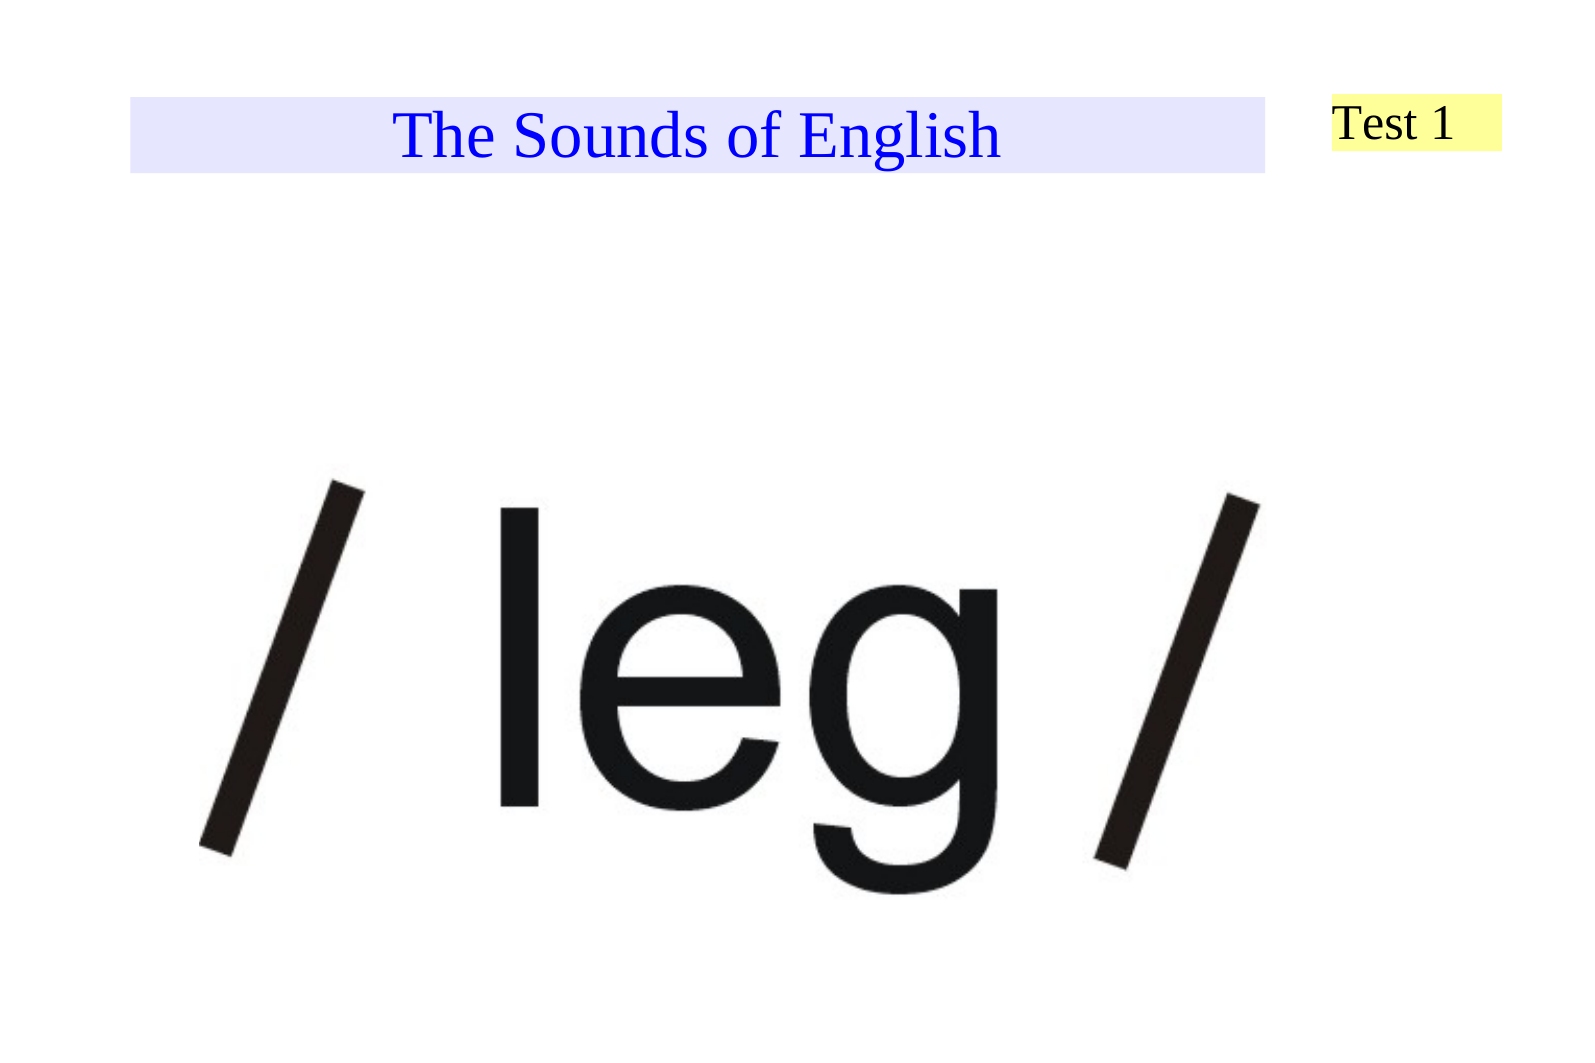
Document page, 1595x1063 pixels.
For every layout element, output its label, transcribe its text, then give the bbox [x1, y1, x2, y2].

text_box The Sounds of English [130, 97, 1266, 174]
text_box Test 1 [1331, 94, 1502, 152]
picture [199, 431, 1373, 922]
